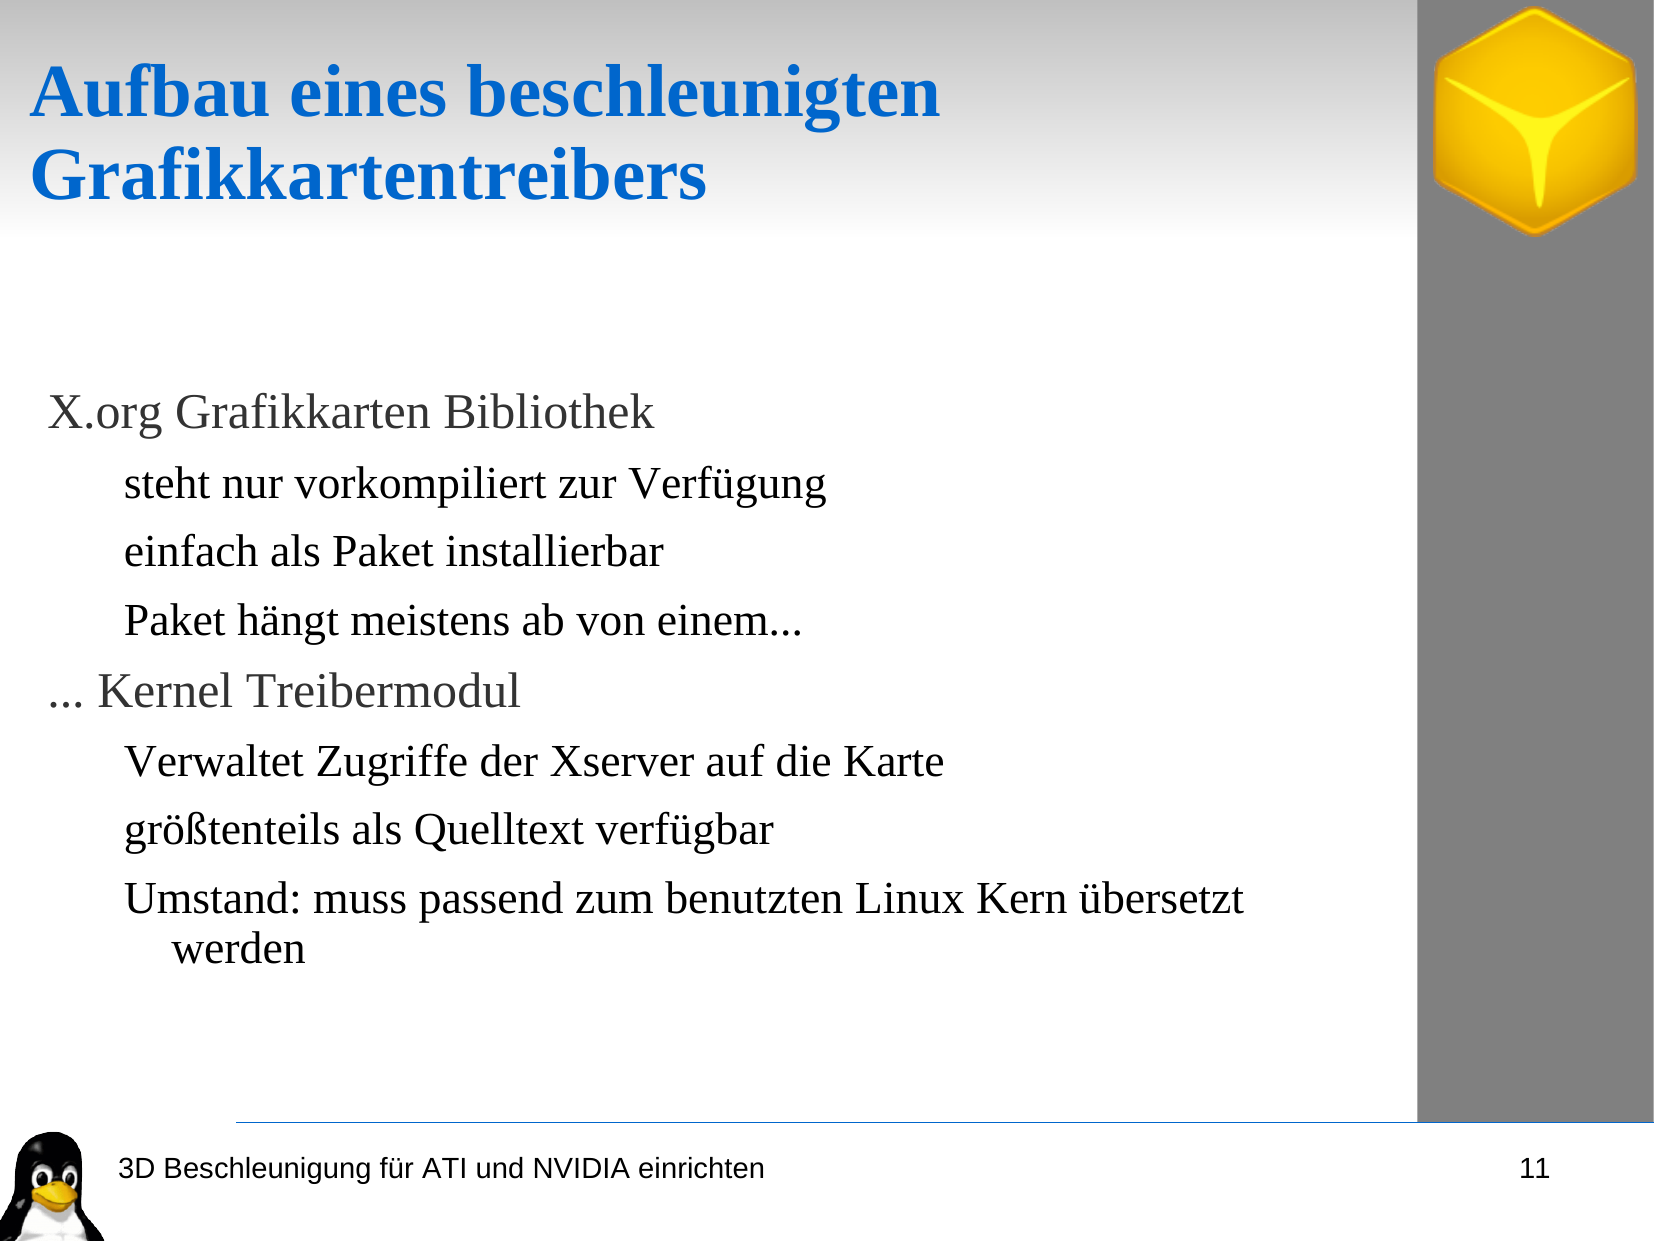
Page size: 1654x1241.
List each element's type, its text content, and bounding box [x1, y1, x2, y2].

picture [1433, 6, 1638, 237]
picture [0, 1121, 148, 1241]
list X.org Grafikkarten Bibliothek steht nur vorkompiliert zur Verfügung einfach als Paket installierbar Paket hängt meistens ab von einem... ... Kernel Treibermodul Verwaltet Zugriffe der Xserver auf die Karte größtenteils als Quelltext verfügbar Umstand: muss passend zum benutzten Linux Kern übersetzt werden [29, 265, 1388, 1093]
title Aufbau eines beschleunigten Grafikkartentreibers [29, 29, 1388, 237]
picture [139, 1160, 148, 1176]
